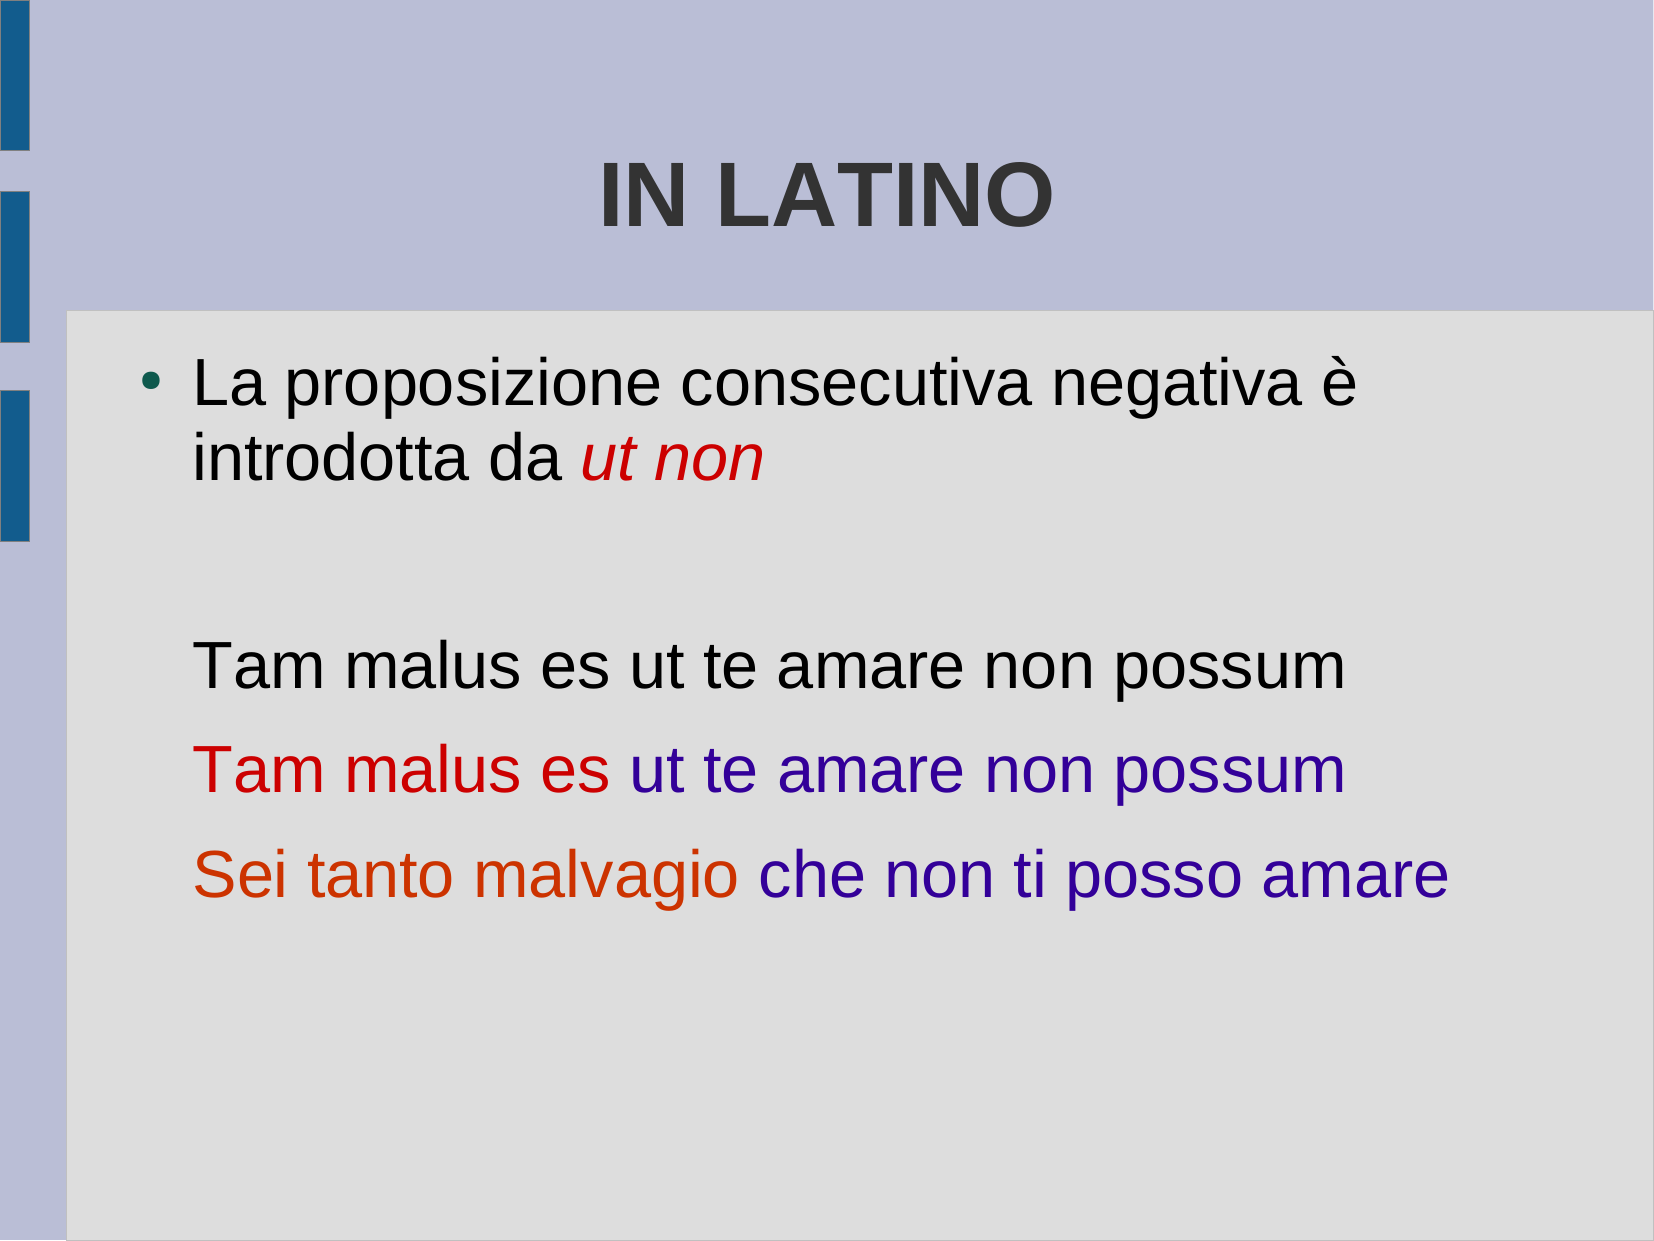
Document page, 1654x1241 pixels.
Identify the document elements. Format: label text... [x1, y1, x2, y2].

list La proposizione consecutiva negativa è introdotta da ut non Tam malus es ut te amare non possum Tam malus es ut te amare non possum Sei tanto malvagio che non ti posso amare [121, 344, 1534, 1127]
title IN LATINO [121, 91, 1534, 299]
